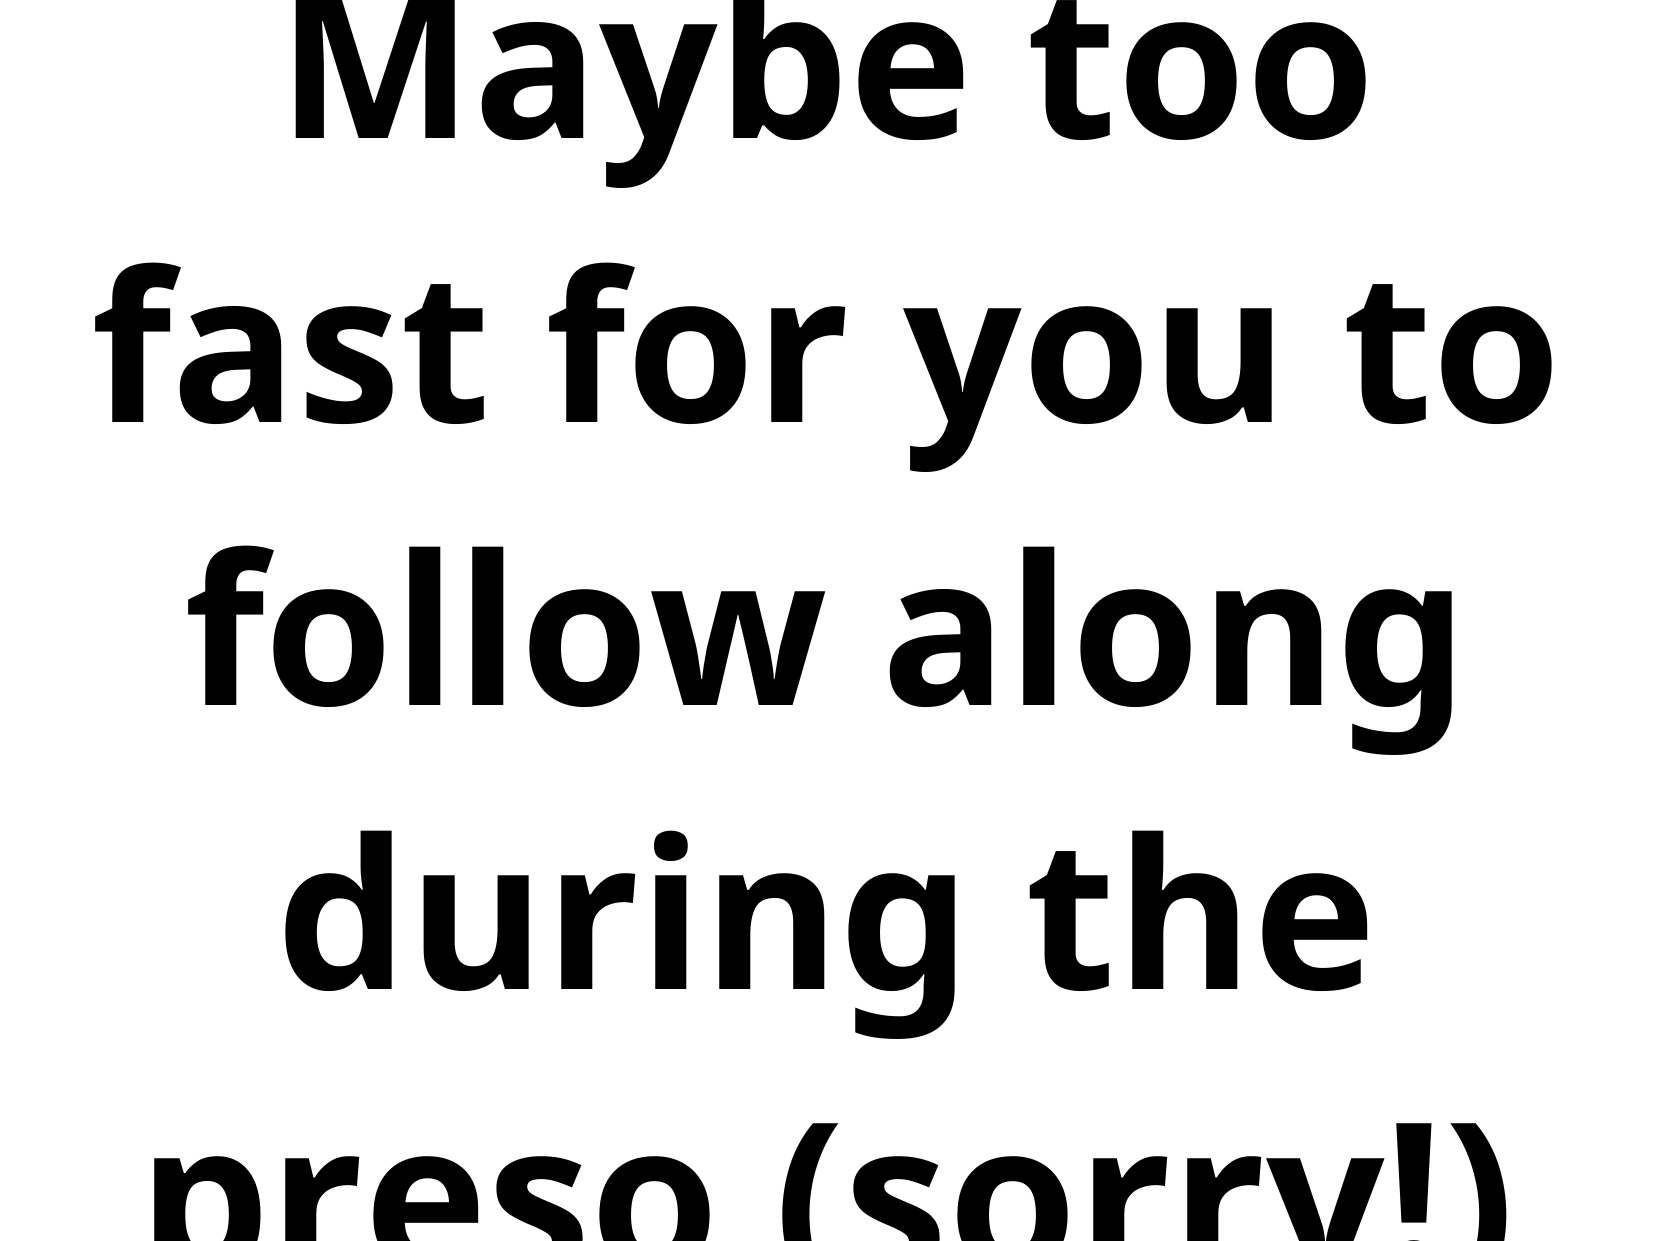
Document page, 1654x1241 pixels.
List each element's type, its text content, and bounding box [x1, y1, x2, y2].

title Maybe too fast for you to follow along during the preso (sorry!) [82, 49, 1571, 1201]
